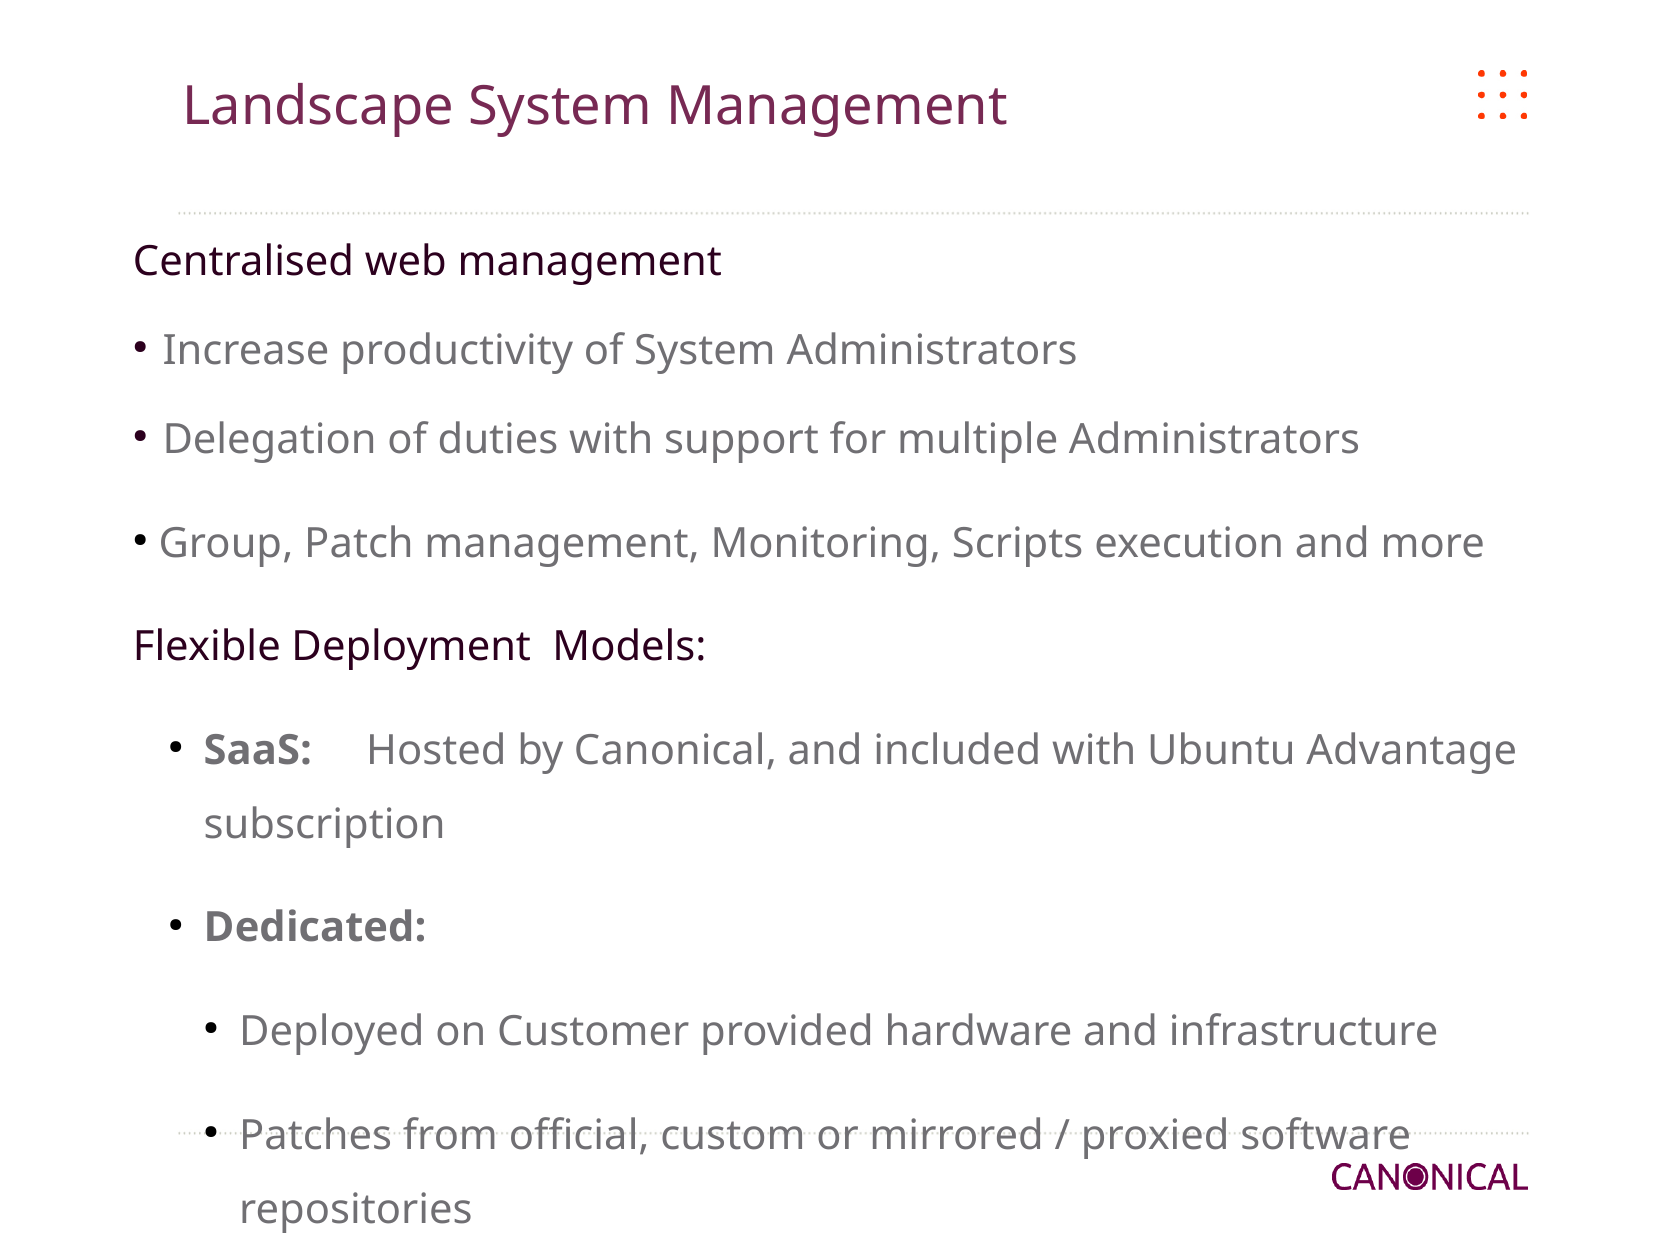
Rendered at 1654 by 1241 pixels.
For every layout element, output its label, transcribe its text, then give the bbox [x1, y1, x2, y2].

picture [1332, 1178, 1528, 1190]
picture [1478, 70, 1527, 119]
text_box Centralised web management Increase productivity of System Administrators Delegation of duties with support for multiple Administrators Group, Patch management, Monitoring, Scripts execution and more Flexible Deployment Models: SaaS: Hosted by Canonical, and included with Ubuntu Advantage subscription Dedicated: Deployed on Customer provided hardware and infrastructure Patches from official, custom or mirrored / proxied software repositories [118, 206, 1625, 1178]
text_box Landscape System Management [167, 59, 993, 187]
